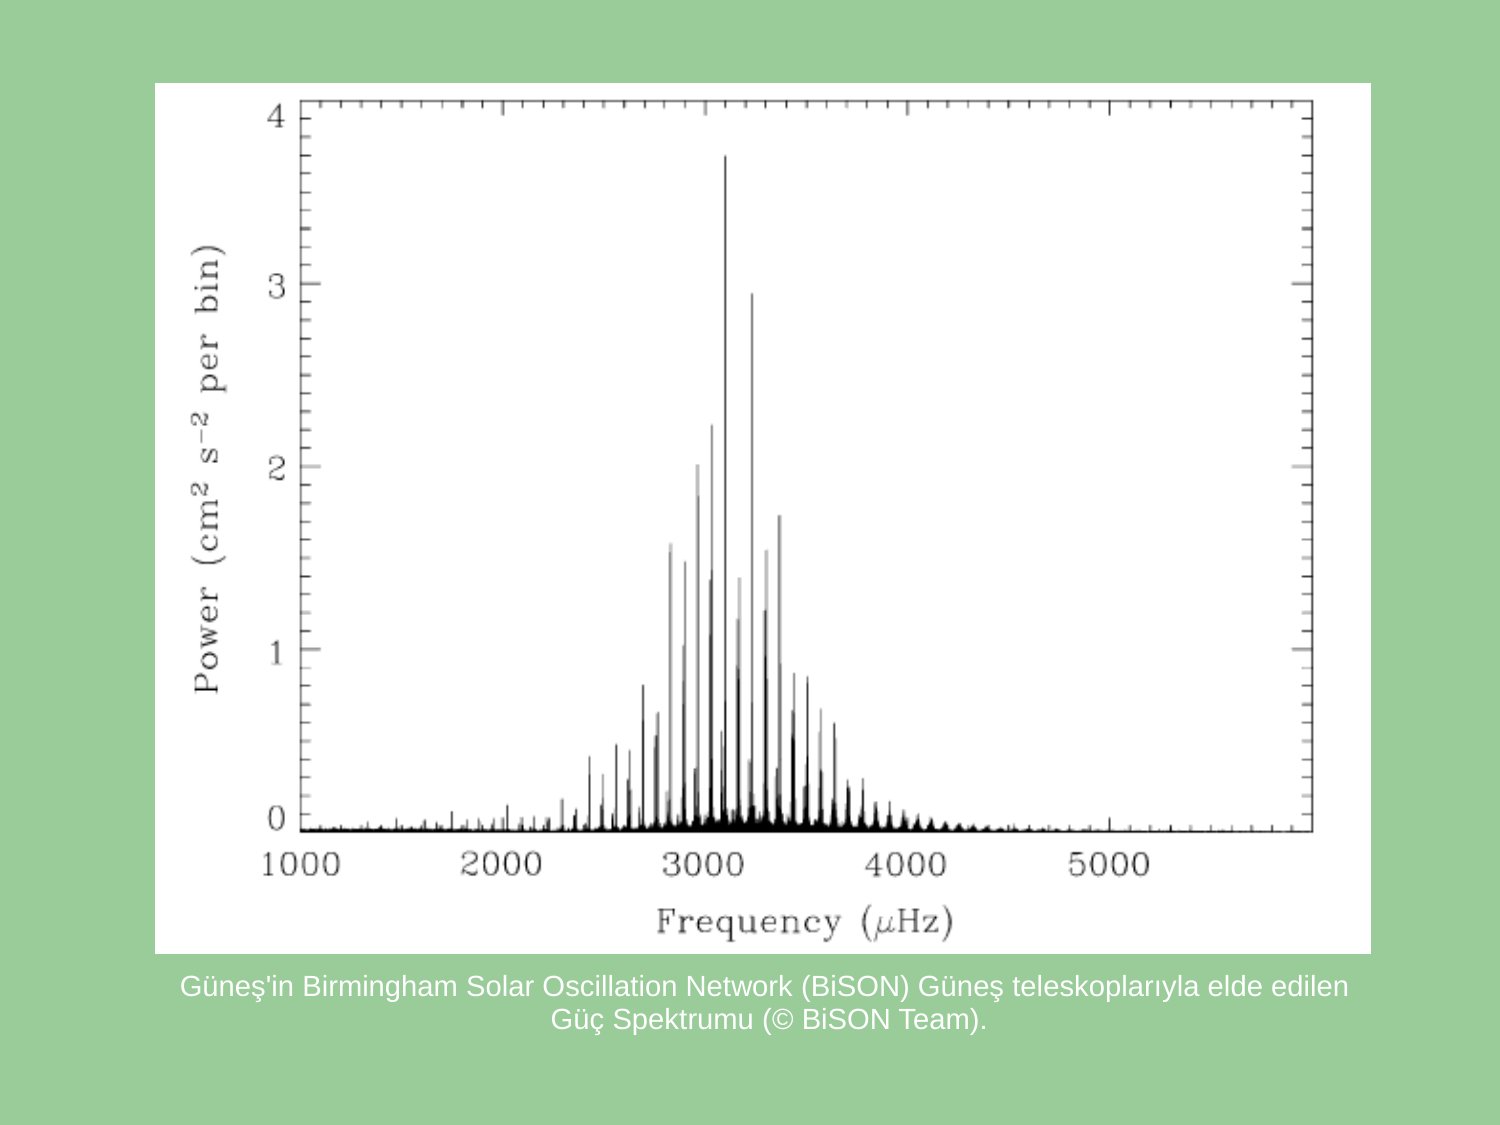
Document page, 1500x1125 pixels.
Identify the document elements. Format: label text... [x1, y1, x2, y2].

text_box Güneş'in Birmingham Solar Oscillation Network (BiSON) Güneş teleskoplarıyla elde edilen Güç Spektrumu (© BiSON Team). [131, 963, 1407, 1044]
picture [155, 83, 1371, 954]
